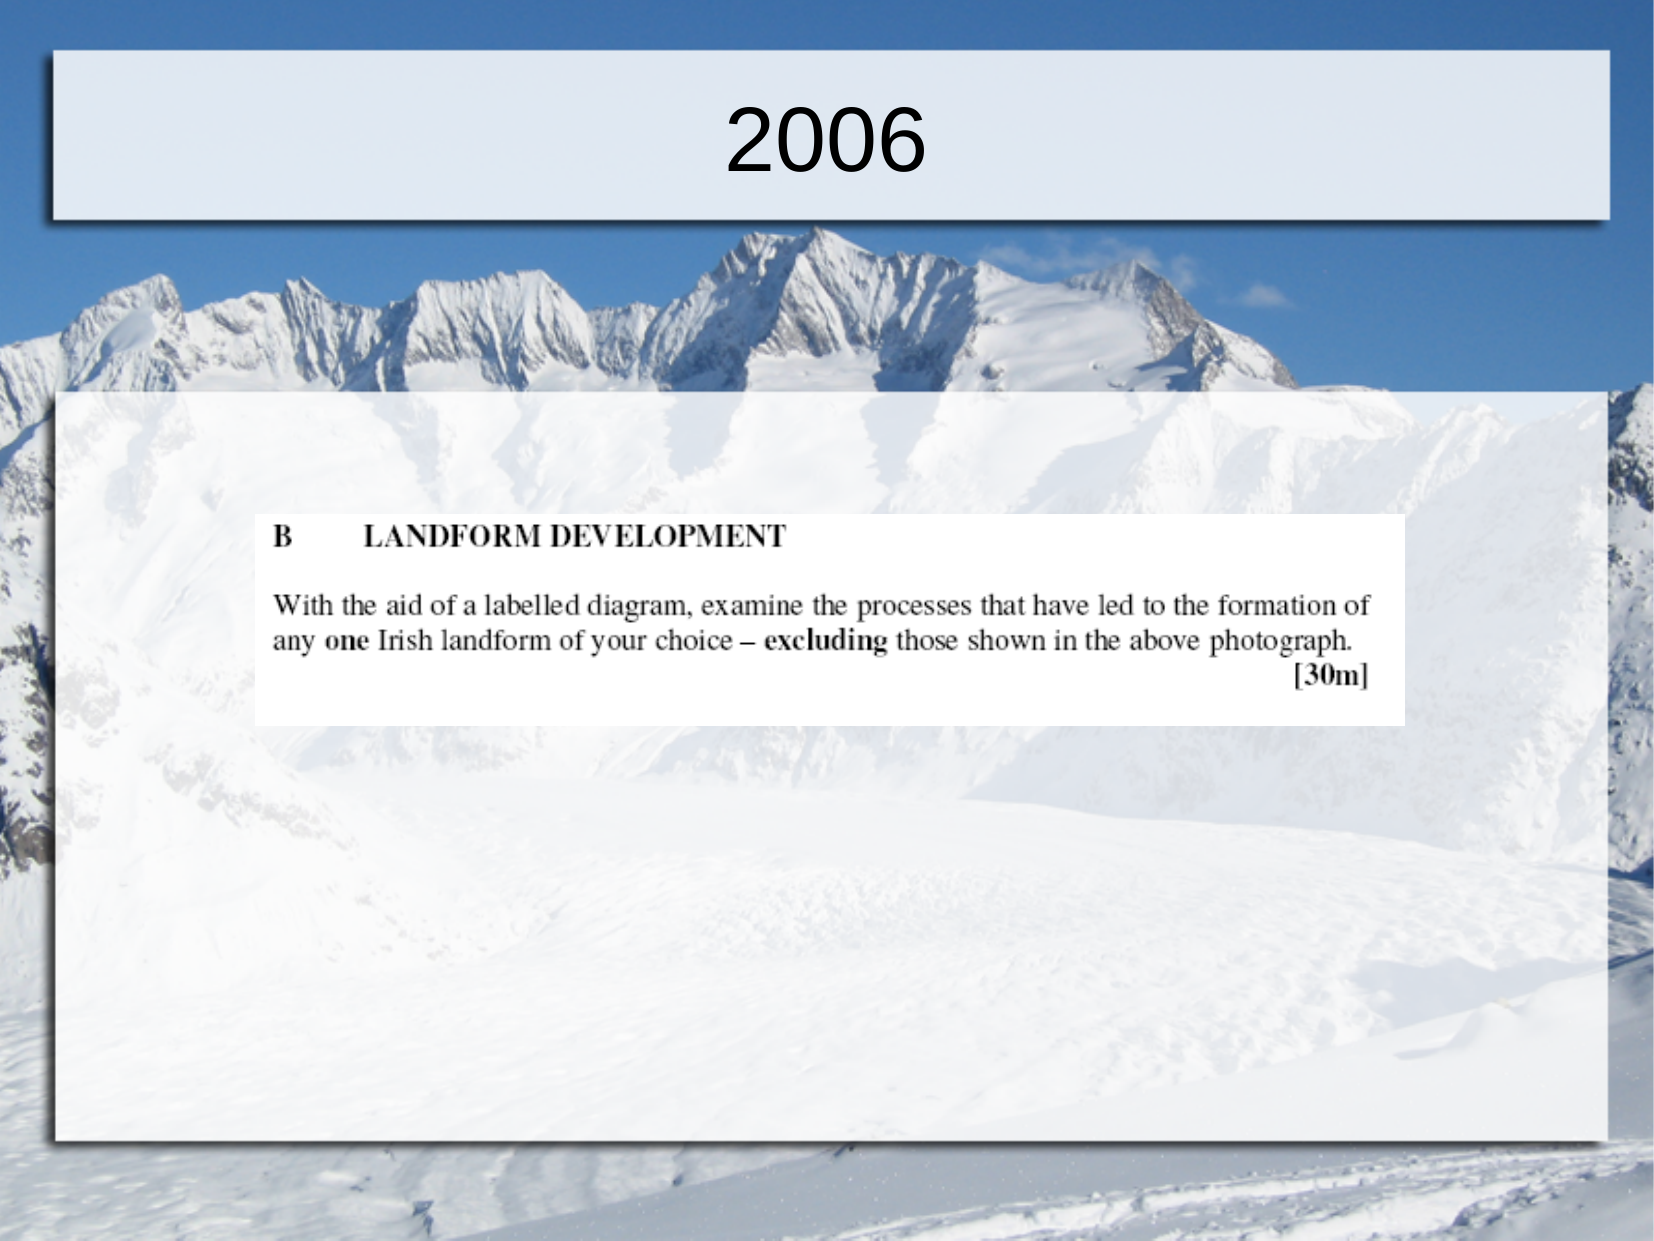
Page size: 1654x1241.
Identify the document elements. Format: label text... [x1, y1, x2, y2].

title 2006 [59, 68, 1595, 212]
picture [0, 0, 1654, 1241]
